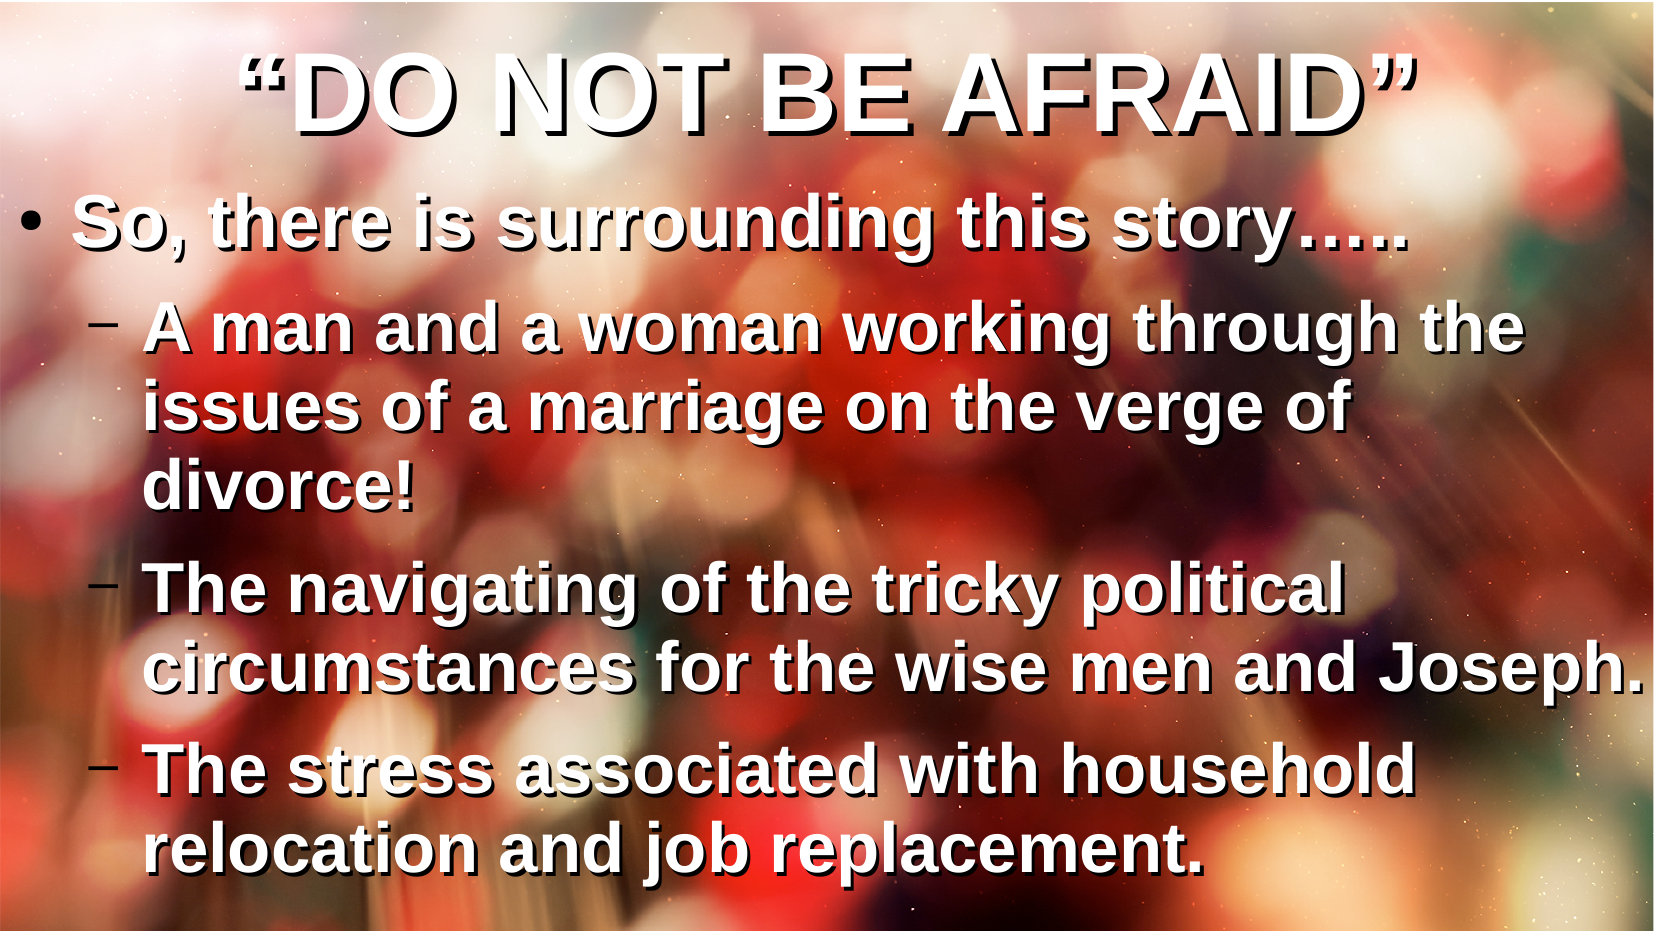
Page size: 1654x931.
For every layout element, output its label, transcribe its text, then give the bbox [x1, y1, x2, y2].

list So, there is surrounding this story….. A man and a woman working through the issues of a marriage on the verge of divorce! The navigating of the tricky political circumstances for the wise men and Joseph. The stress associated with household relocation and job replacement. [0, 180, 1654, 931]
title “DO NOT BE AFRAID” [82, 15, 1571, 171]
picture [0, 2, 1654, 180]
